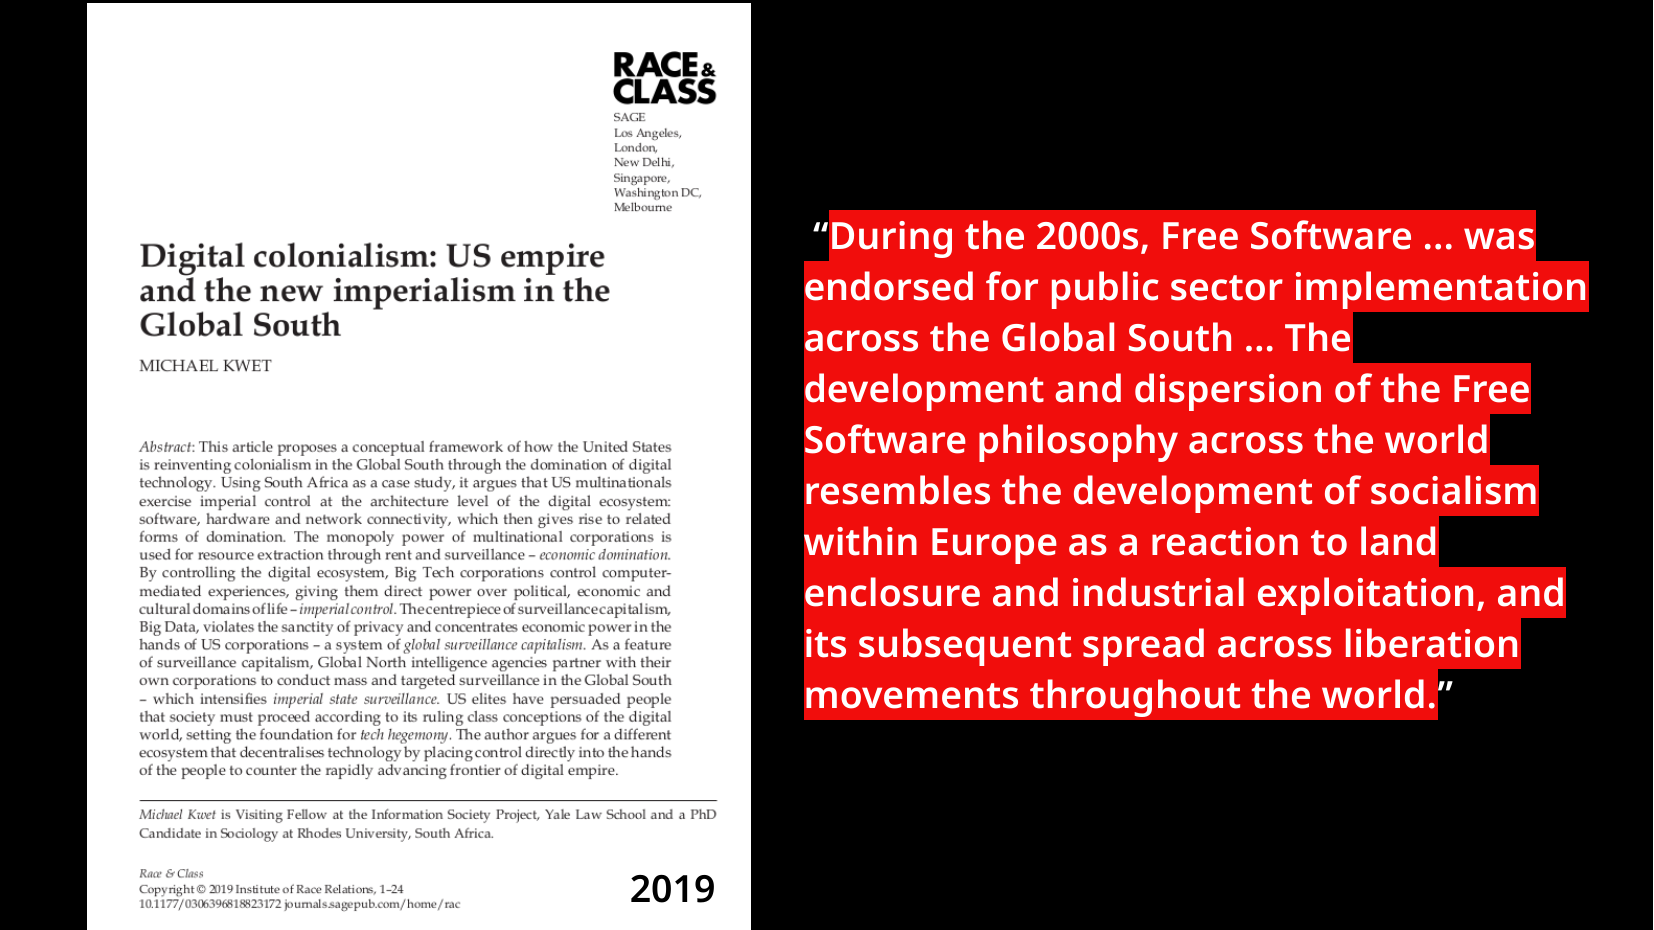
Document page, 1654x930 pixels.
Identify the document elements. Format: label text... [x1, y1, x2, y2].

title “During the 2000s, Free Software ... was endorsed for public sector implementation across the Global South … The development and dispersion of the Free Software philosophy across the world resembles the development of socialism within Europe as a reaction to land enclosure and industrial exploitation, and its subsequent spread across liberation movements throughout the world.” [803, 237, 1594, 693]
text_box 2019 [15, 855, 1636, 930]
picture [87, 3, 751, 855]
